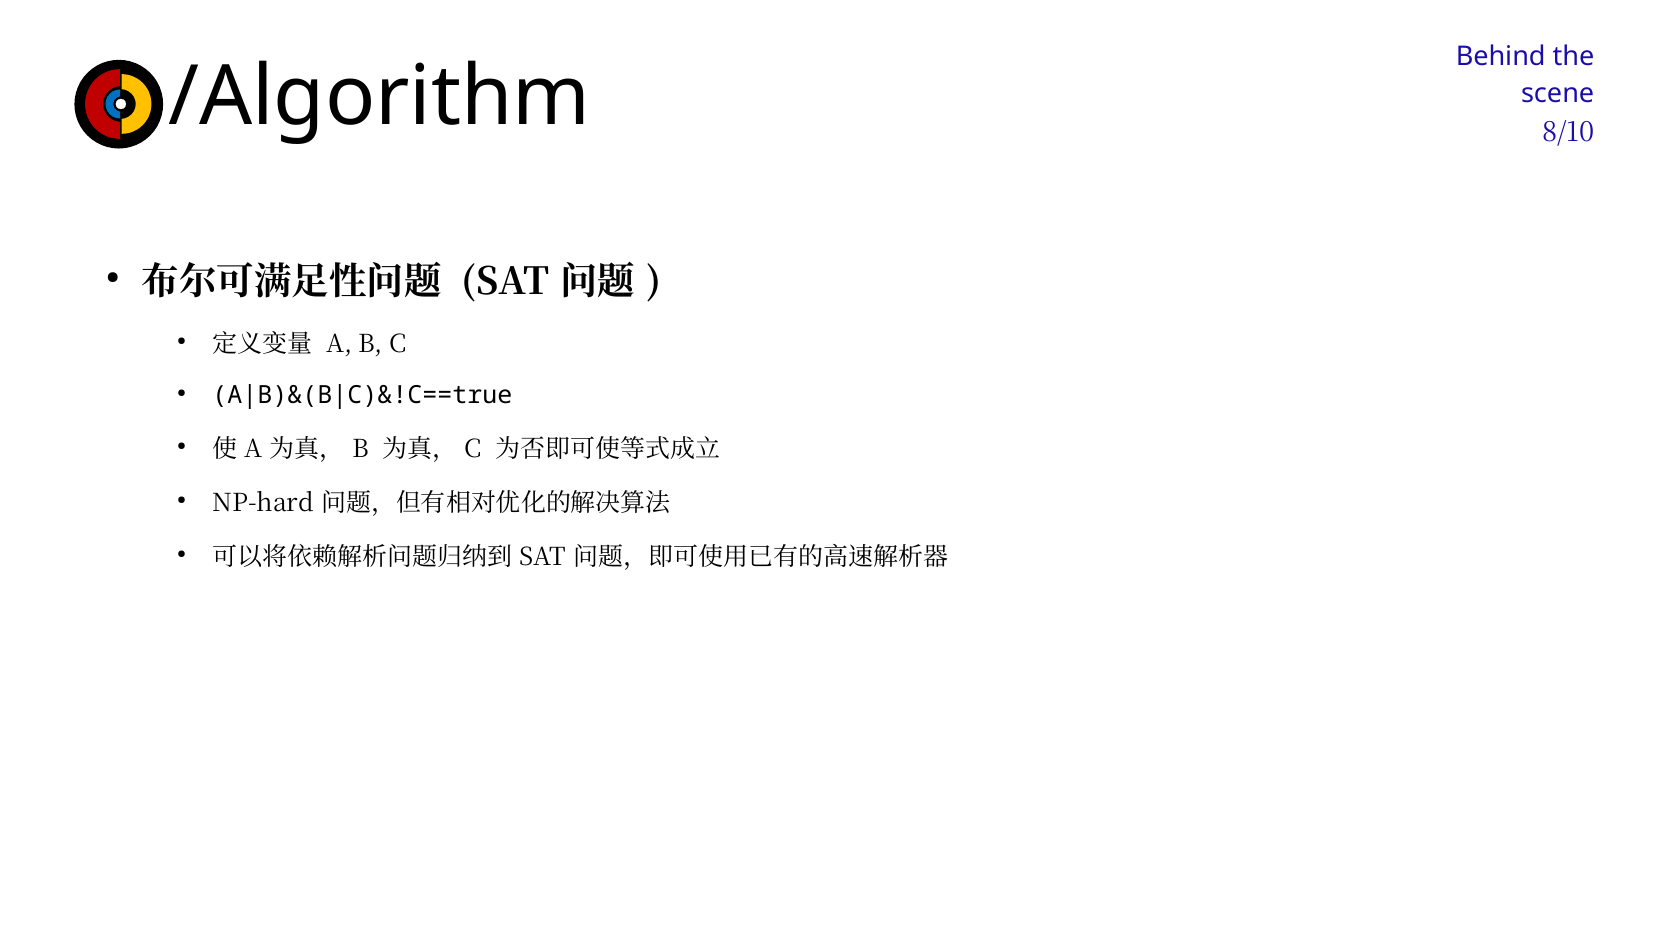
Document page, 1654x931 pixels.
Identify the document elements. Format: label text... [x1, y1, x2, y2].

text_box Behind the scene <number>/10 [1440, 29, 1615, 200]
text_box /Algorithm [153, 28, 739, 224]
picture [71, 57, 153, 151]
text_box 布尔可满足性问题 (SAT问题) 定义变量 A, B, C (A|B)&(B|C)&!C==true 使A为真，B 为真，C 为否即可使等式成立 NP-hard问题，但有相对优化的解决算法 可以将依赖解析问题归纳到SAT问题，即可使用已有的高速解析器 [106, 224, 1329, 792]
